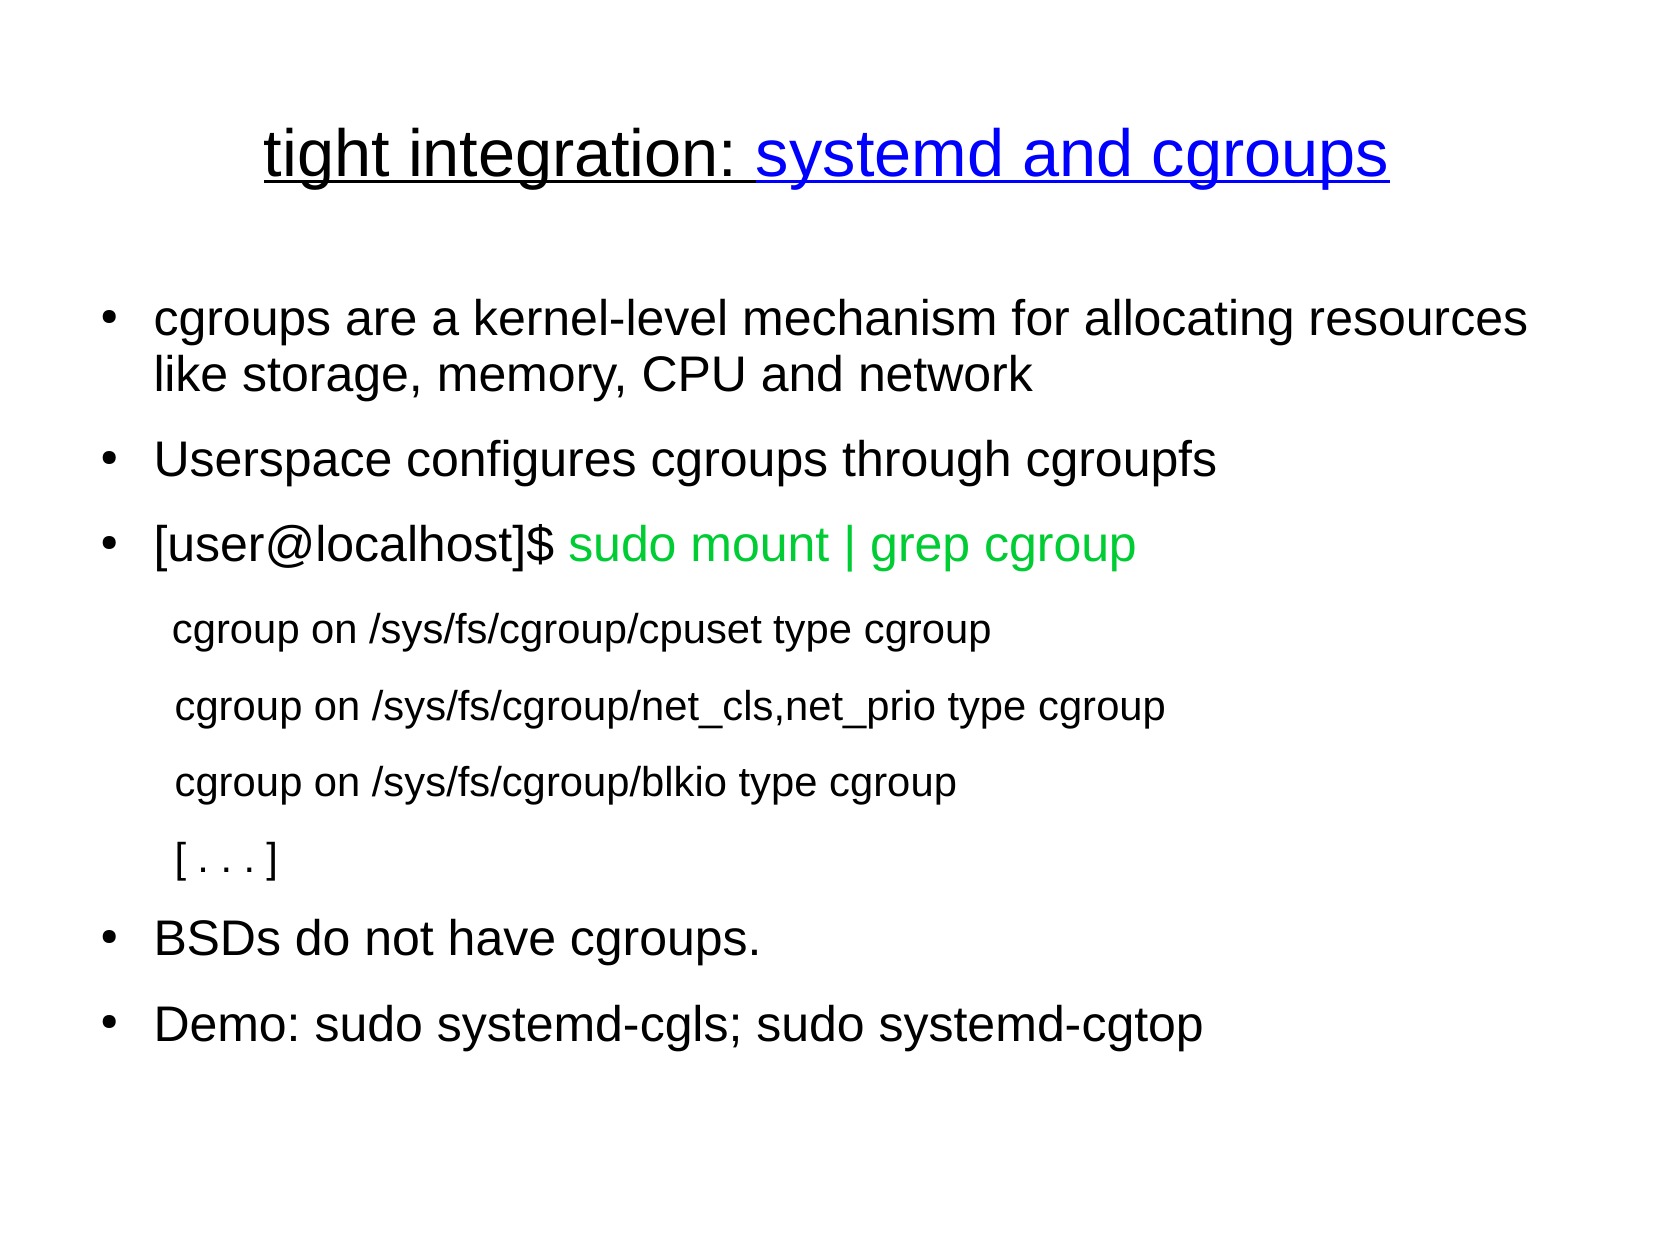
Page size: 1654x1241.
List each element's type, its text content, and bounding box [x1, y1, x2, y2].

title tight integration: systemd and cgroups [82, 49, 1571, 257]
list cgroups are a kernel-level mechanism for allocating resources like storage, memory, CPU and network Userspace configures cgroups through cgroupfs [user@localhost]$ sudo mount | grep cgroup cgroup on /sys/fs/cgroup/cpuset type cgroup cgroup on /sys/fs/cgroup/net_cls,net_prio type cgroup cgroup on /sys/fs/cgroup/blkio type cgroup [ . . . ] BSDs do not have cgroups. Demo: sudo systemd-cgls; sudo systemd-cgtop [82, 290, 1571, 1010]
